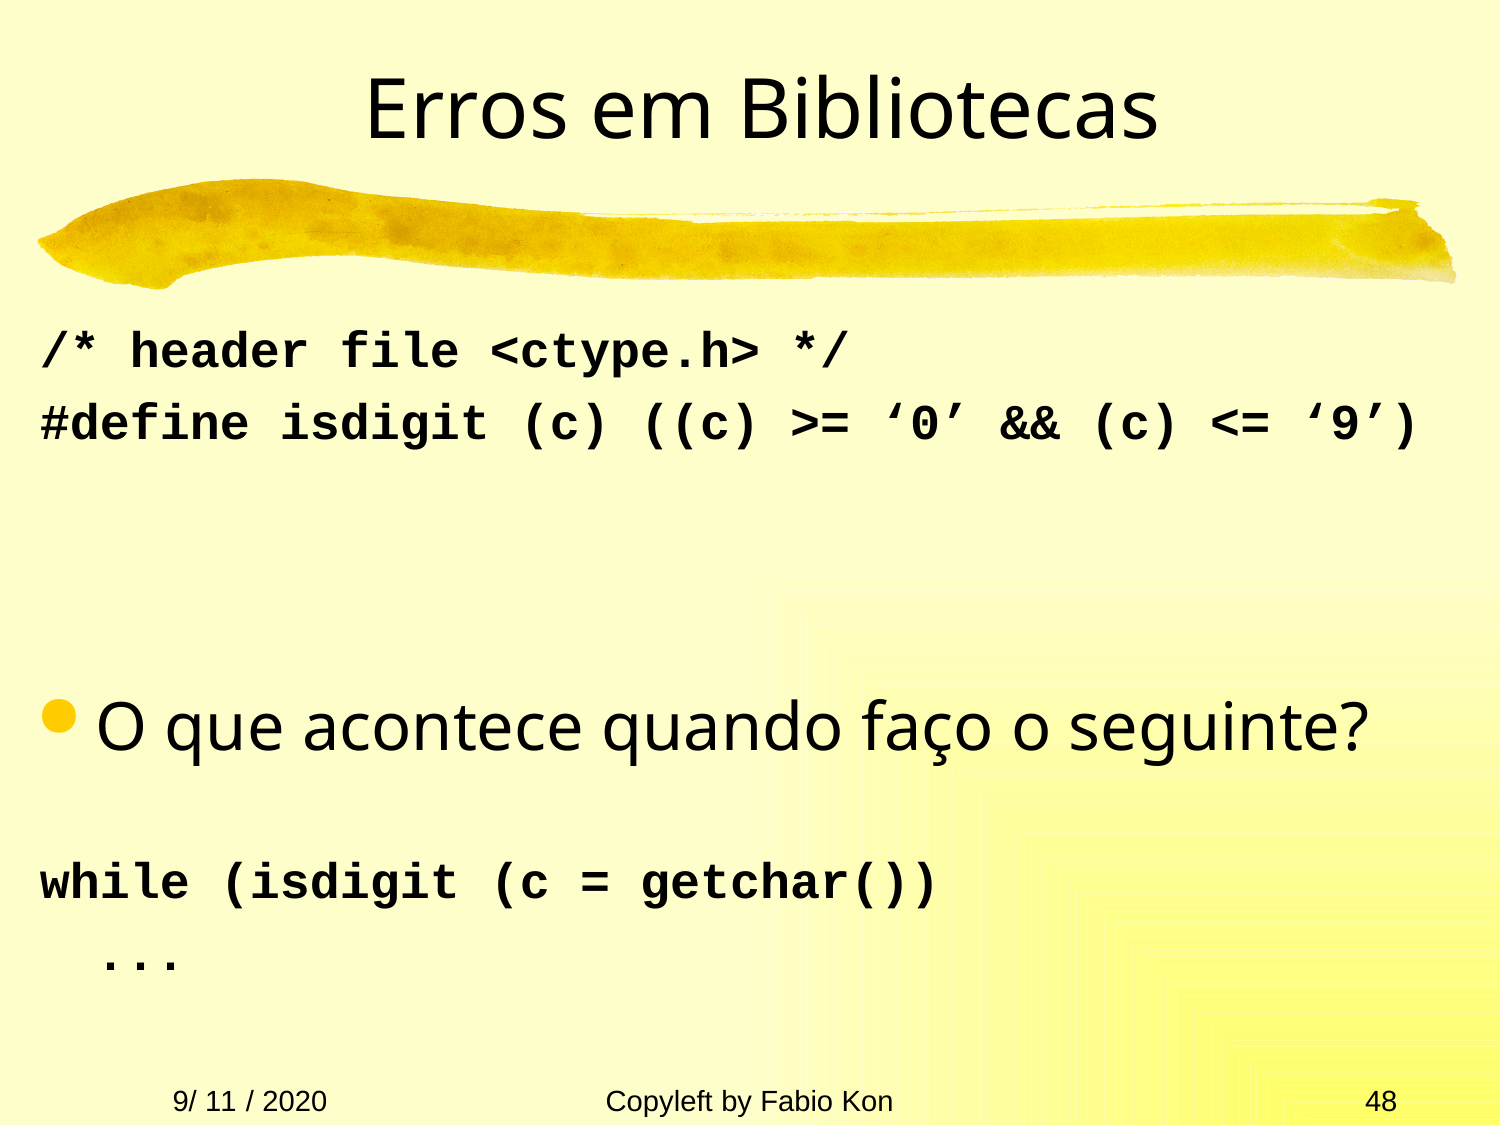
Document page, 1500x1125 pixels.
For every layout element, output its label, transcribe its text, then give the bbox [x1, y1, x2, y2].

title Erros em Bibliotecas [125, 12, 1401, 163]
picture [24, 174, 1463, 297]
list /* header file <ctype.h> */ #define isdigit (c) ((c) >= ‘0’ && (c) <= ‘9’) O que acontece quando faço o seguinte? while (isdigit (c = getchar()) ... [24, 309, 1463, 994]
